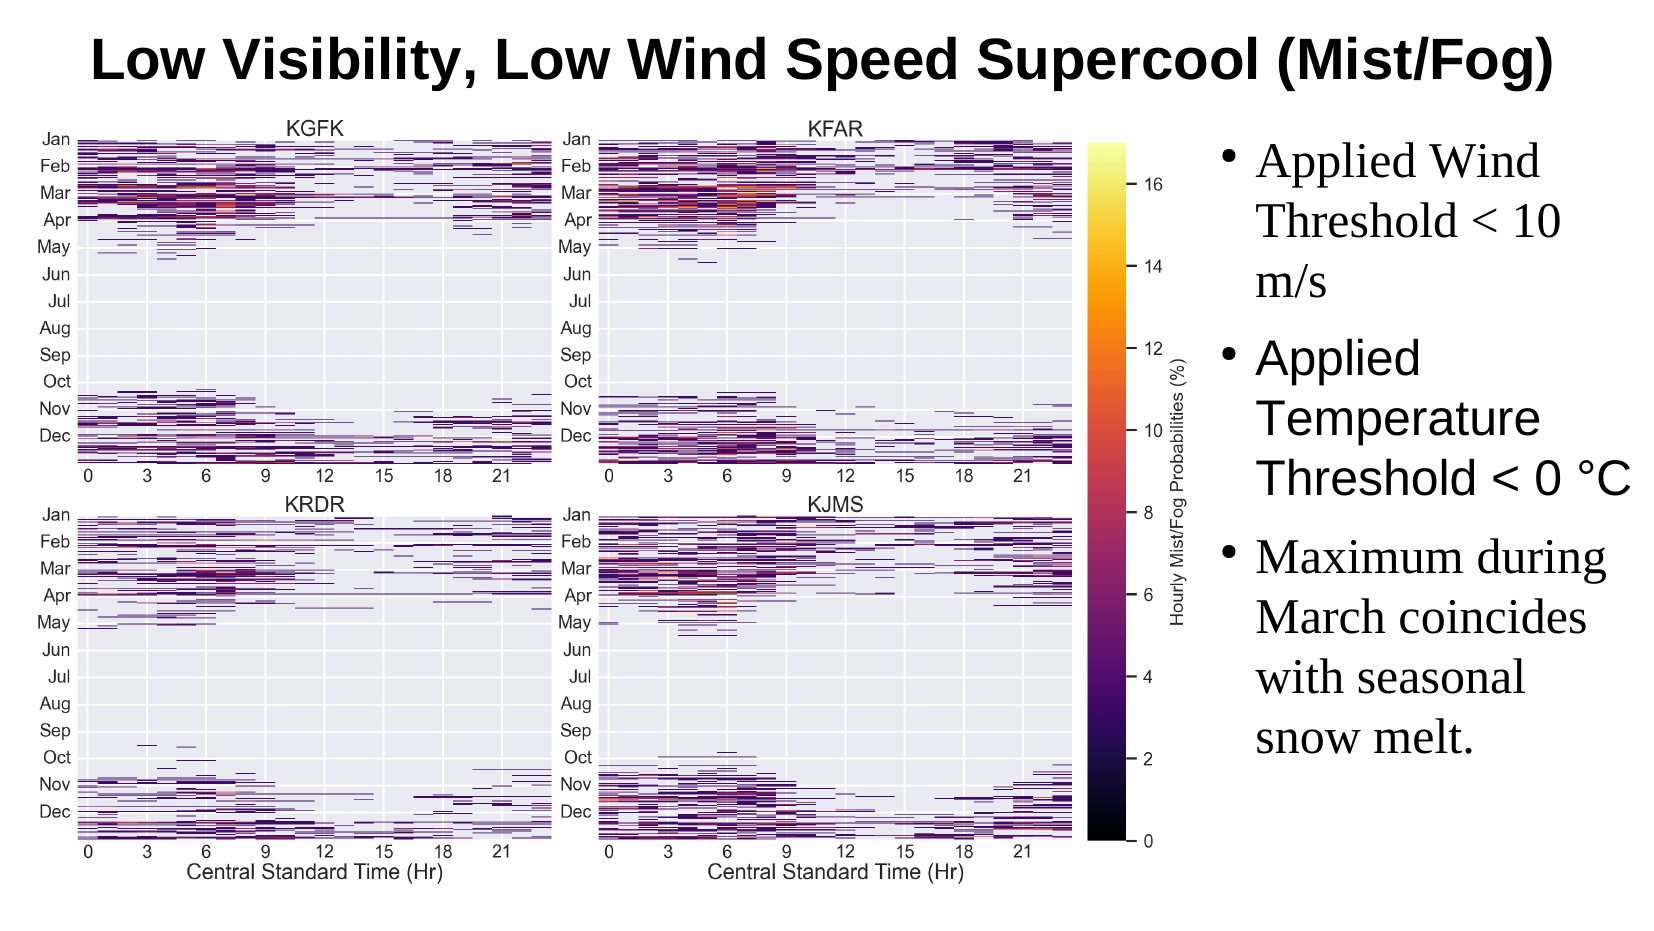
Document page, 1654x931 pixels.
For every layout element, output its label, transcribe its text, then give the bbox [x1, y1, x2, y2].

picture [24, 107, 1199, 897]
title Low Visibility, Low Wind Speed Supercool (Mist/Fog) [0, 5, 1651, 107]
text_box Applied Wind Threshold < 10 m/s Applied Temperature Threshold < 0 °C Maximum during March coincides with seasonal snow melt. [1204, 120, 1648, 771]
